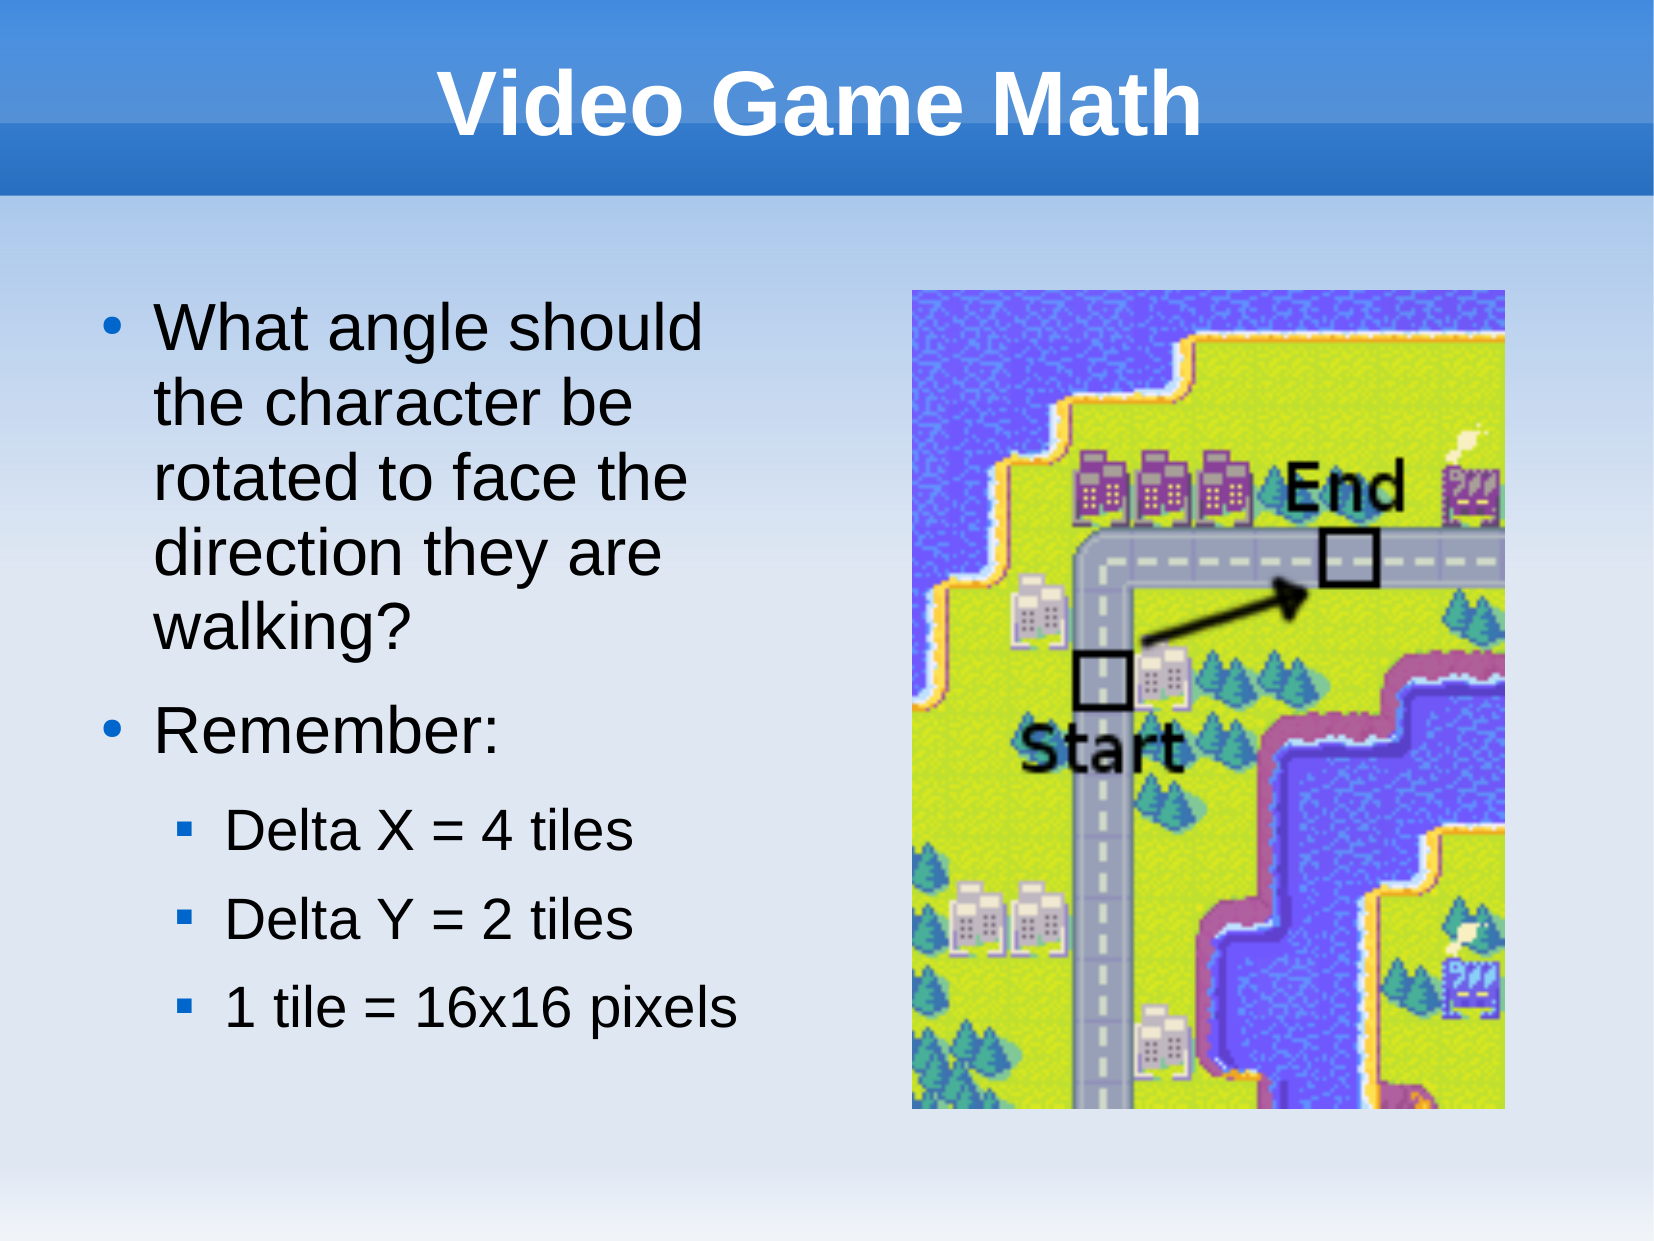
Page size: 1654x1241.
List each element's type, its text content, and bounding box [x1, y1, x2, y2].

picture [0, 0, 1654, 1241]
title Video Game Math [76, 0, 1565, 208]
list What angle should the character be rotated to face the direction they are walking? Remember: Delta X = 4 tiles Delta Y = 2 tiles 1 tile = 16x16 pixels [82, 290, 809, 1109]
